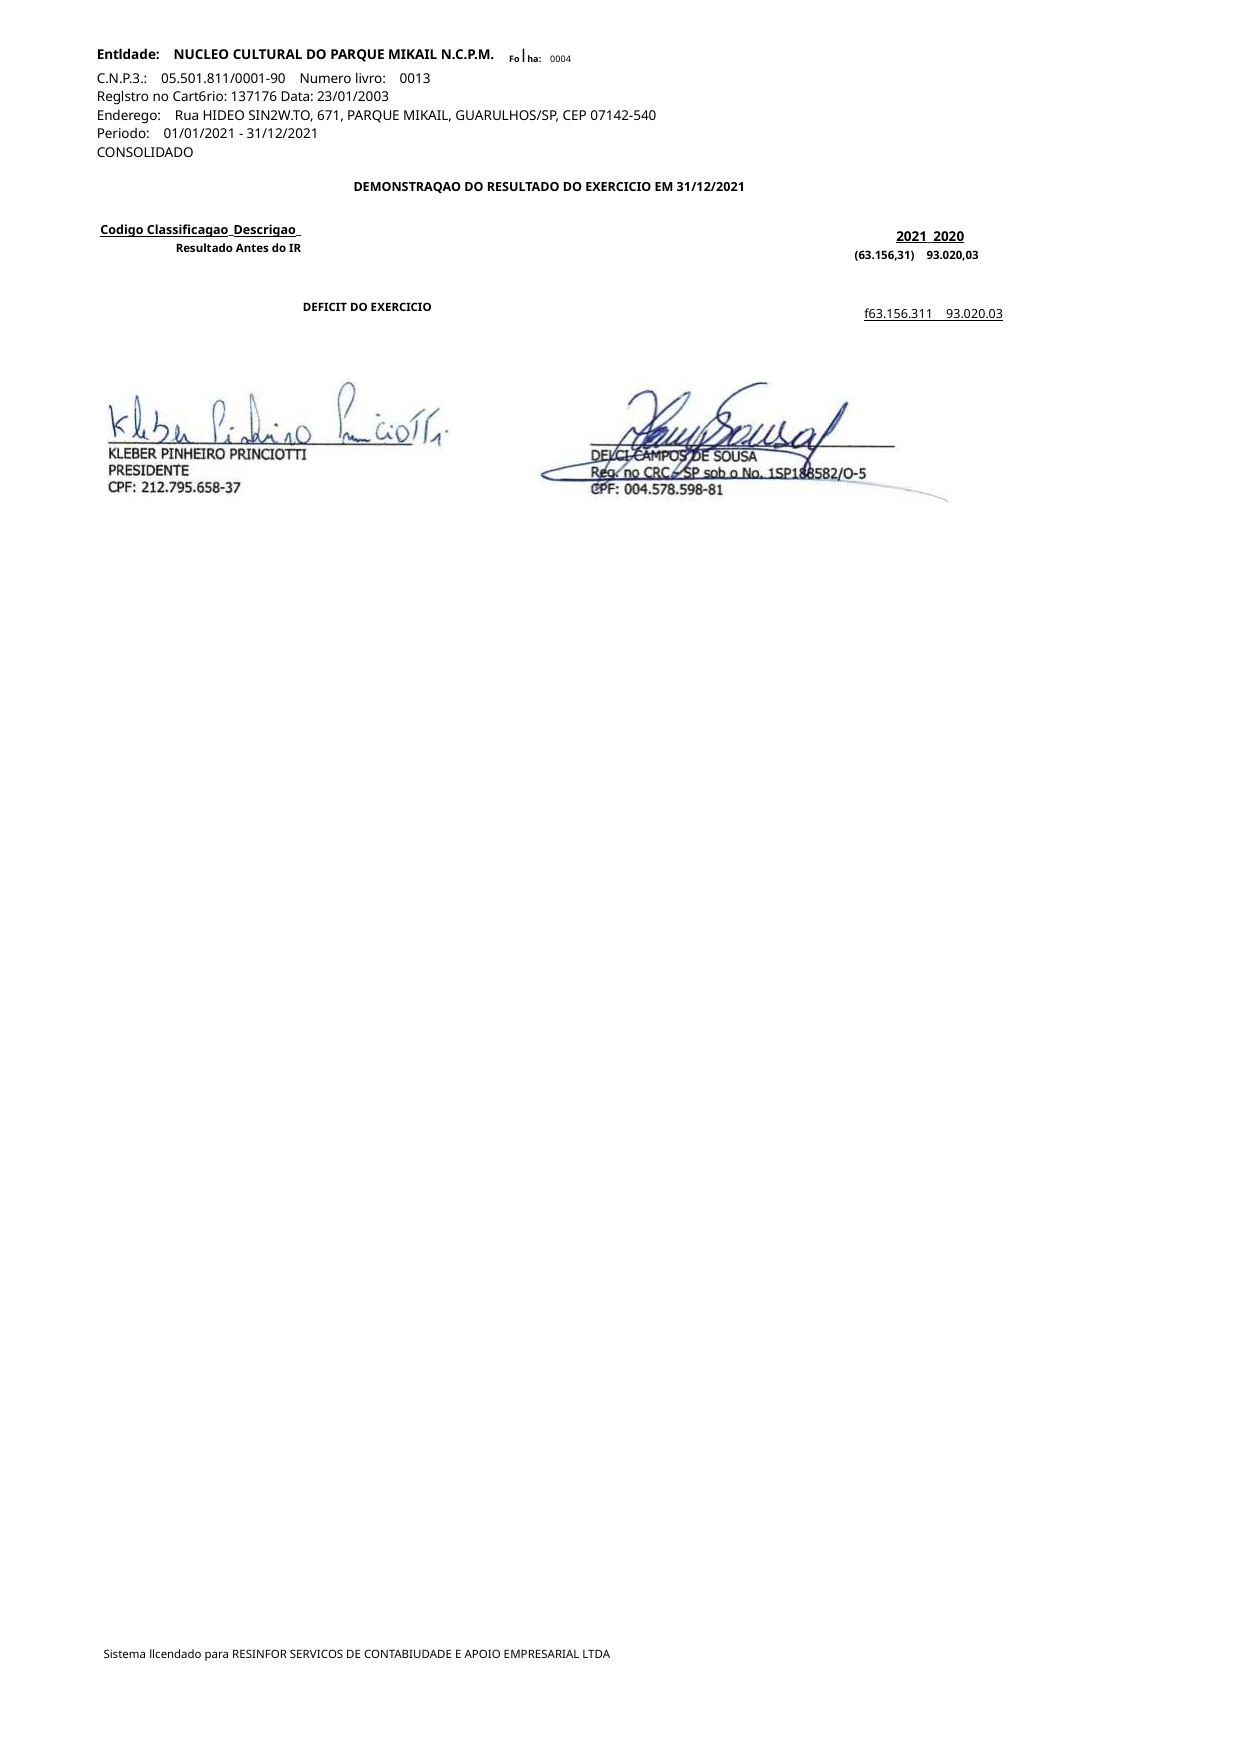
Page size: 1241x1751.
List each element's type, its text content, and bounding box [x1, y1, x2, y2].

text_box DEMONSTRAQAO DO RESULTADO DO EXERCICIO EM 31/12/2021 [354, 179, 825, 203]
text_box DEFICIT DO EXERCICIO [303, 300, 454, 320]
text_box C.N.P.3.: 05.501.811/0001-90 Numero livro: 0013 Reglstro no Cart6rio: 137176 Data: 23/01/2003 Enderego: Rua HIDEO SIN2W.TO, 671, PARQUE MIKAIL, GUARULHOS/SP, CEP 07142-540 Periodo: 01/01/2021 - 31/12/2021 CONSOLIDADO [97, 67, 1080, 156]
text_box Sistema llcendado para RESINFOR SERVICOS DE CONTABIUDADE E APOIO EMPRESARIAL LTDA [103, 1647, 632, 1666]
text_box f63.156.311 93.020.03 [864, 306, 1080, 325]
picture [107, 381, 949, 503]
text_box Entldade: NUCLEO CULTURAL DO PARQUE MIKAIL N.C.P.M. Fo|ha: 0004 [97, 46, 1080, 66]
text_box 2021_2020 (63.156,31) 93.020,03 [855, 227, 1082, 269]
text_box Codigo Classificagao_Descrigao_ Resultado Antes do IR [101, 222, 445, 264]
